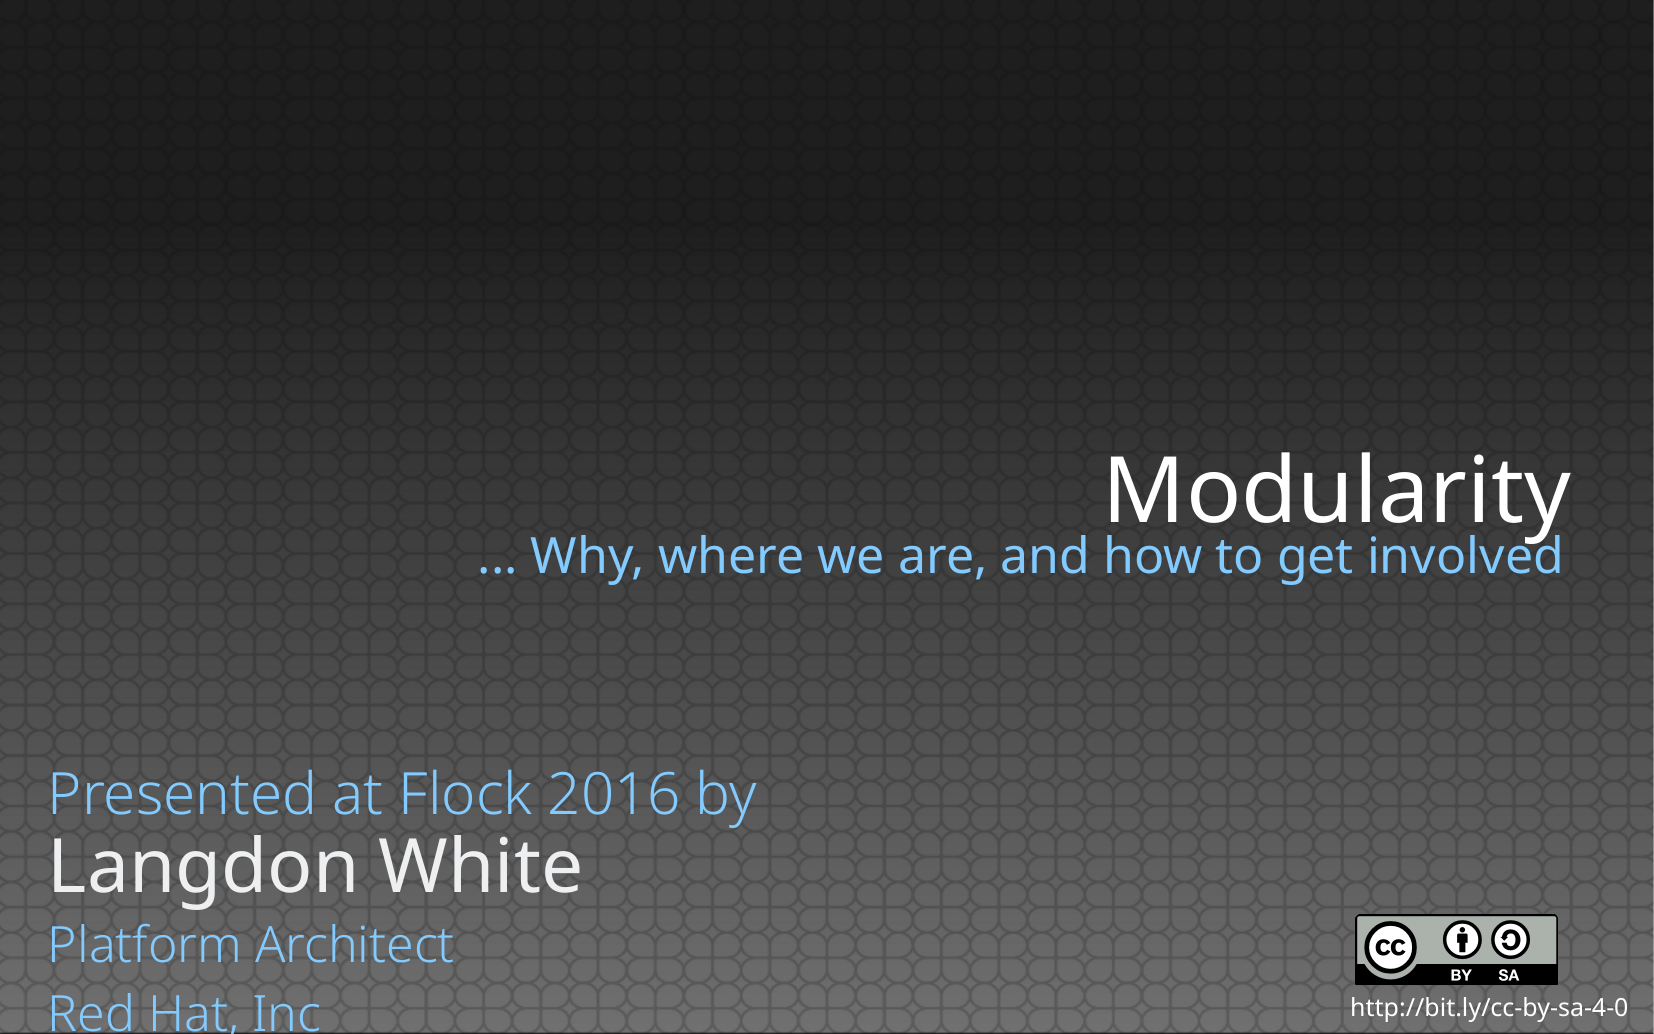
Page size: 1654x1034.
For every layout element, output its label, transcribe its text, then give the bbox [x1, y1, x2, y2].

text_box Modularity [149, 417, 1587, 600]
text_box Platform Architect Red Hat, Inc [33, 902, 516, 1034]
text_box Presented at Flock 2016 by [33, 744, 890, 834]
text_box Langdon White [33, 834, 785, 914]
text_box http://bit.ly/cc-by-sa-4-0 [1231, 982, 1644, 1034]
picture [0, 0, 1654, 1034]
